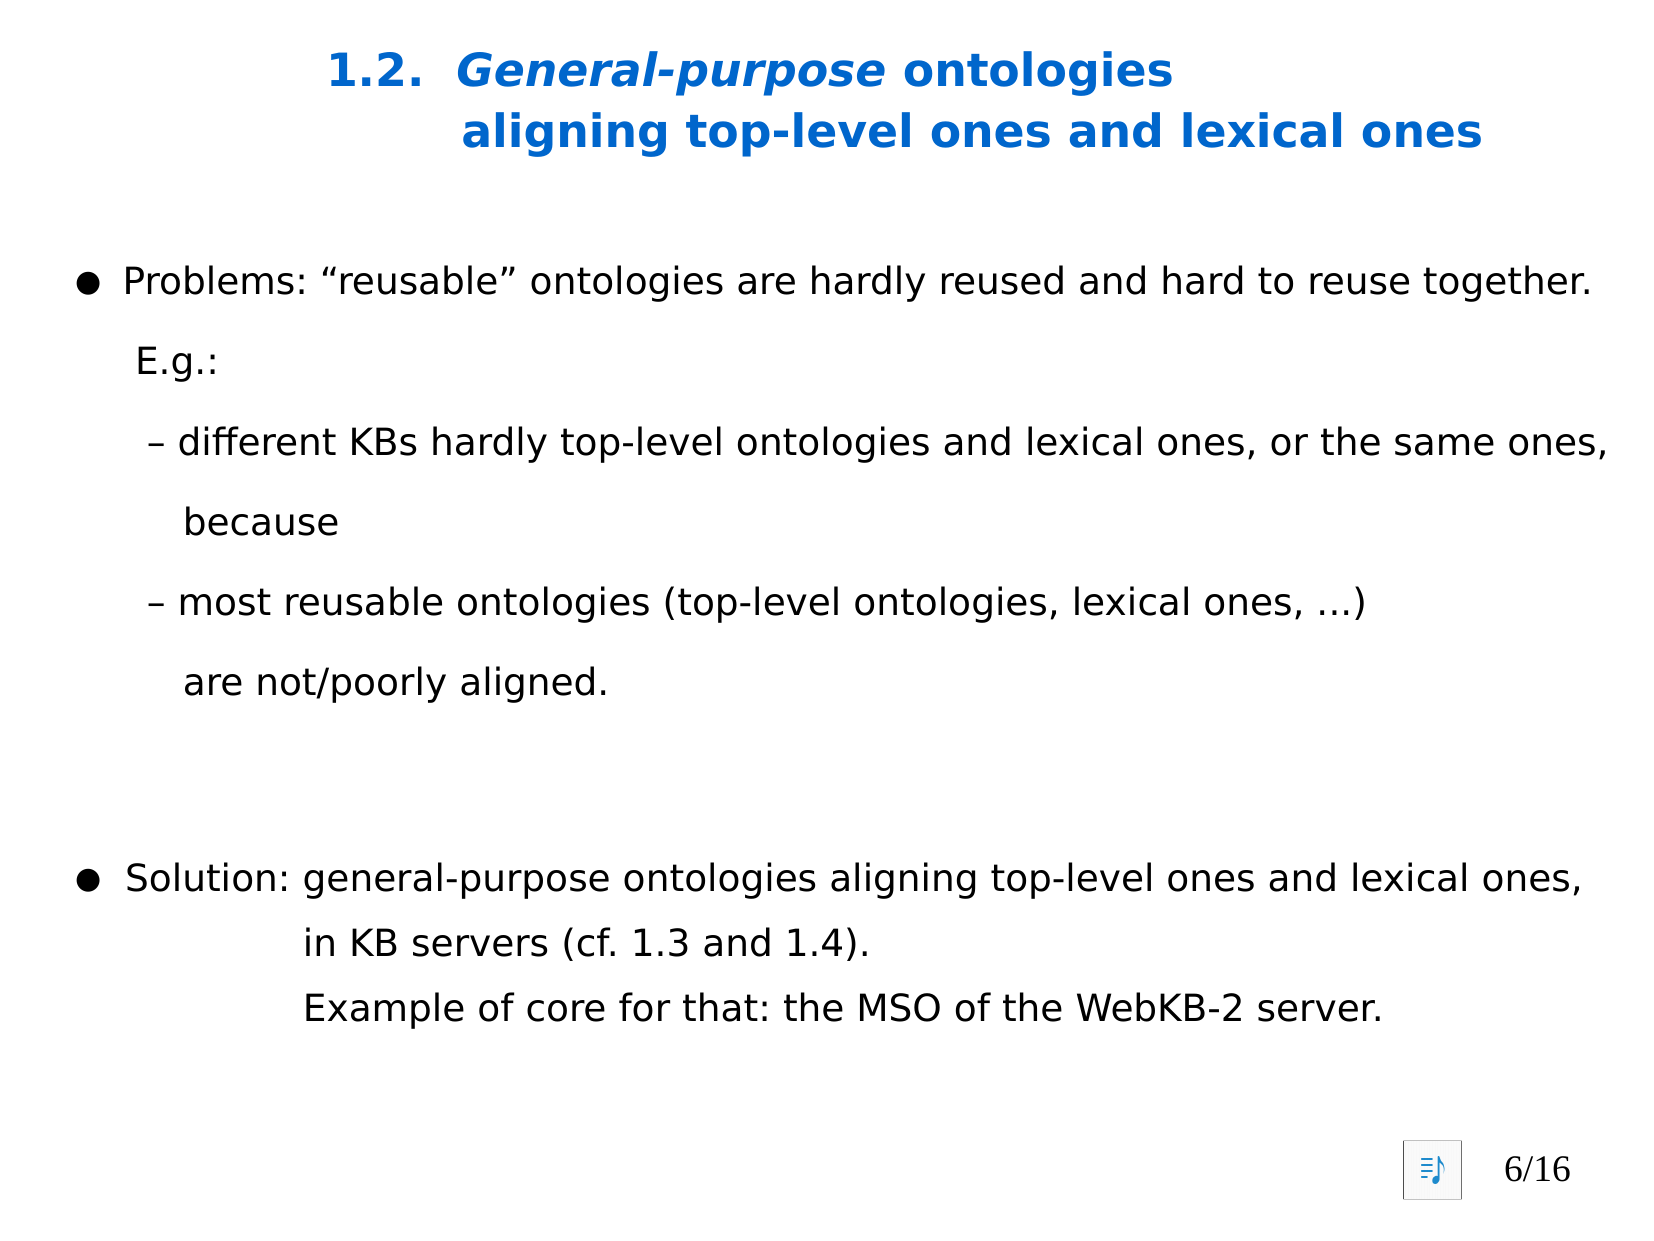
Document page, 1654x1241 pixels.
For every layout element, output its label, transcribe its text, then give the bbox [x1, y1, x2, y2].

text_box [1402, 1140, 1463, 1201]
text_box [75, 54, 1571, 188]
subtitle ● Problems: “reusable” ontologies are hardly reused and hard to reuse together. E.g.: – different KBs hardly top-level ontologies and lexical ones, or the same ones, because – most reusable ontologies (top-level ontologies, lexical ones, ...) are not/poorly aligned. ● Solution: general-purpose ontologies aligning top-level ones and lexical ones, in KB servers (cf. 1.3 and 1.4). Example of core for that: the MSO of the WebKB-2 server. [75, 237, 1613, 1096]
title 1.2. General-purpose ontologies aligning top-level ones and lexical ones [0, 4, 1501, 189]
